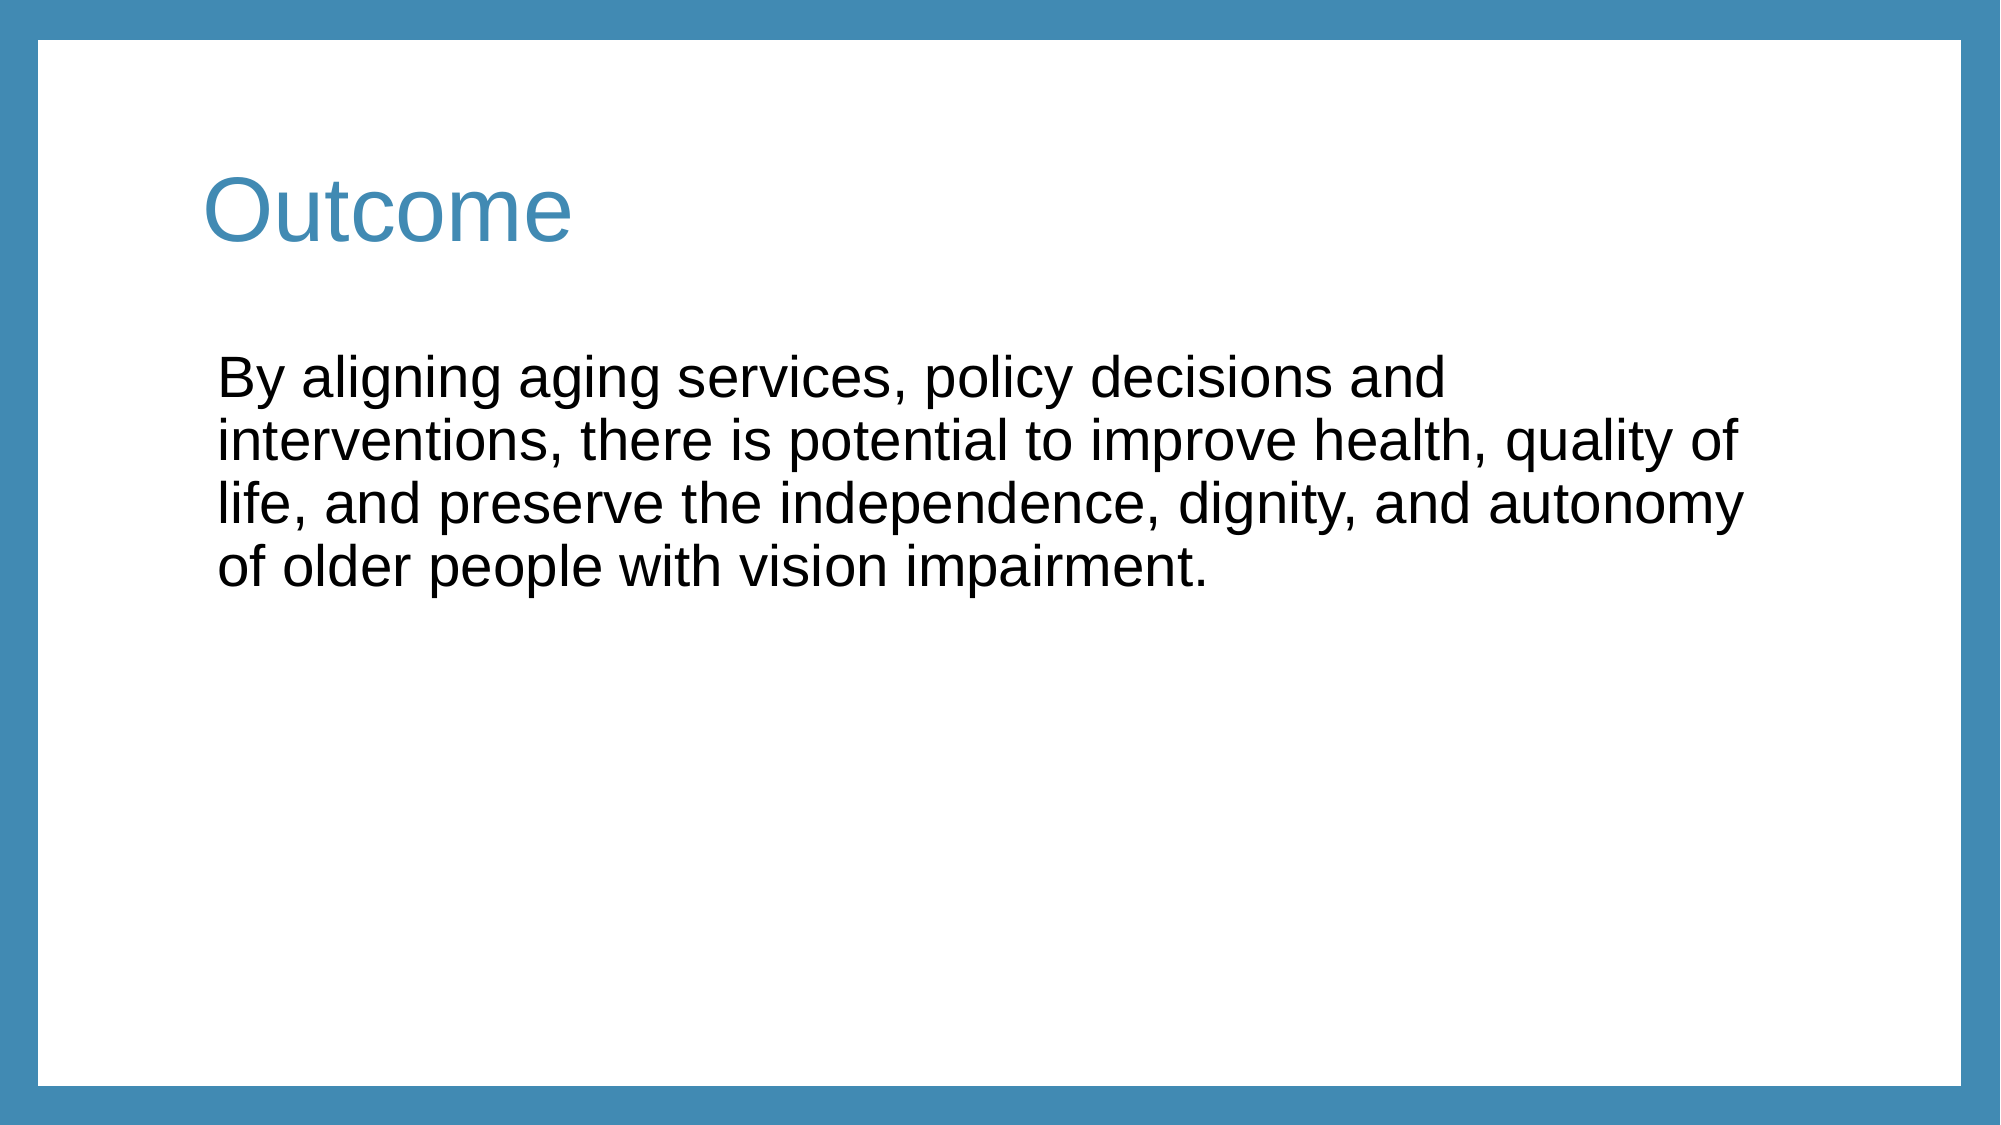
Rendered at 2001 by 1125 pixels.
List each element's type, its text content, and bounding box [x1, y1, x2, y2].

title Outcome [187, 99, 1808, 323]
list By aligning aging services, policy decisions and interventions, there is potential to improve health, quality of life, and preserve the independence, dignity, and autonomy of older people with vision impairment. [187, 340, 1808, 1003]
